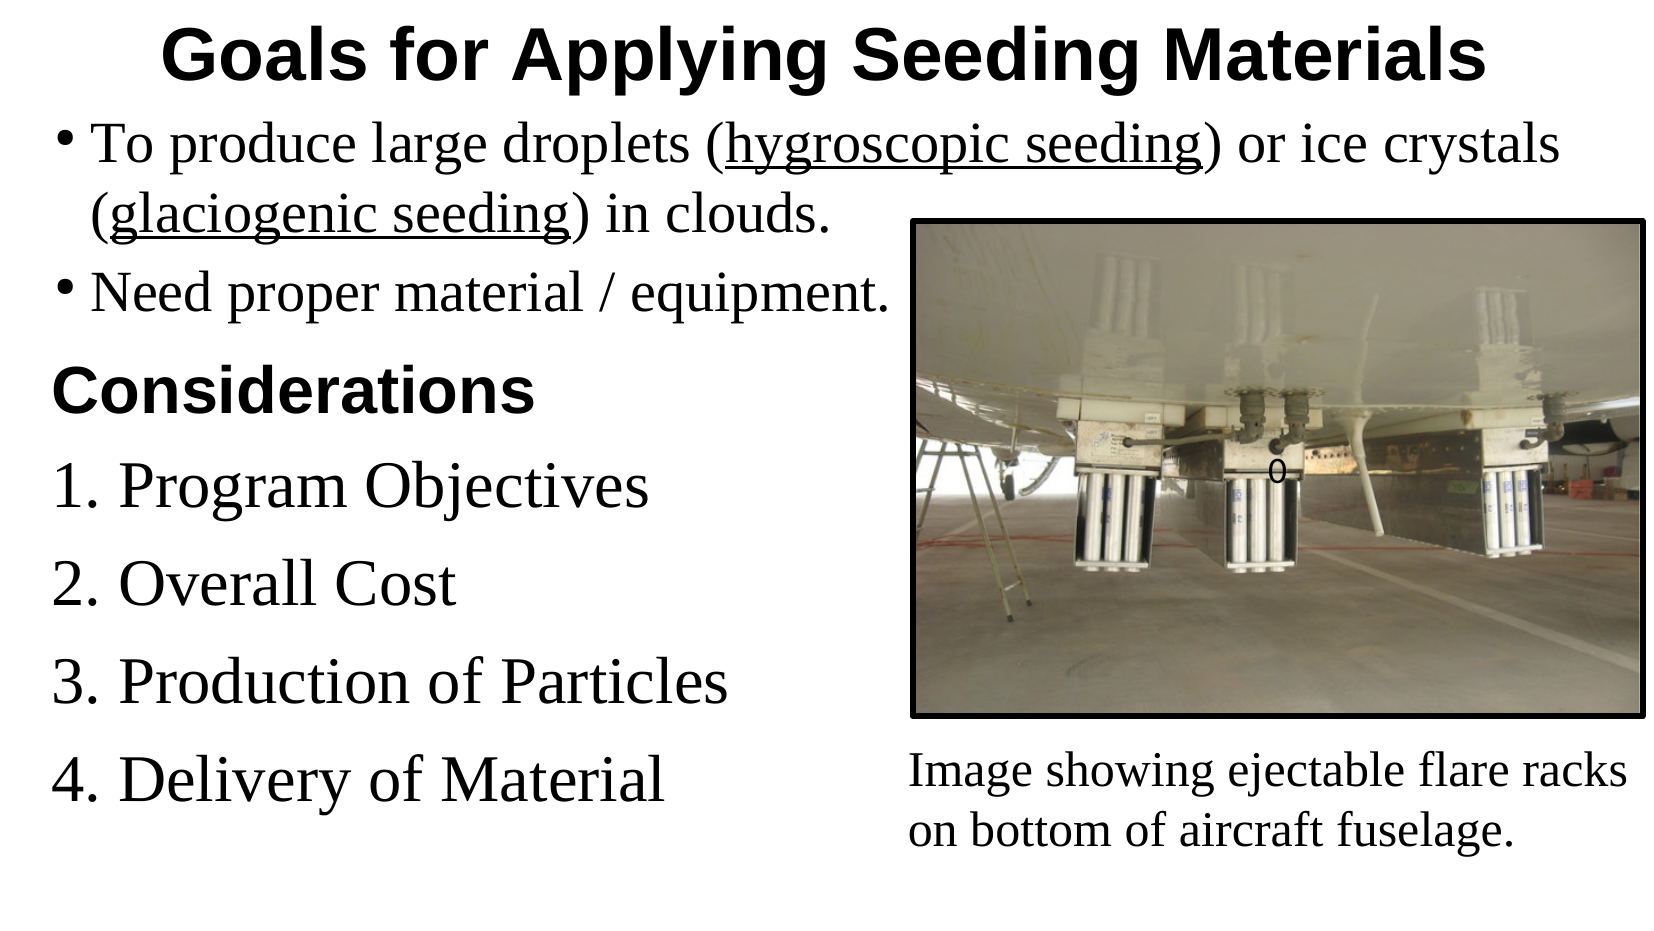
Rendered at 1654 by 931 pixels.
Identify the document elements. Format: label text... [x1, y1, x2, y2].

text_box Image showing ejectable flare racks on bottom of aircraft fuselage. [893, 735, 1644, 859]
title Considerations [9, 336, 580, 433]
picture [915, 224, 1640, 714]
title Goals for Applying Seeding Materials [0, 0, 1654, 101]
text_box 1. Program Objectives 2. Overall Cost 3. Production of Particles 4. Delivery of Material [0, 433, 802, 823]
text_box To produce large droplets (hygroscopic seeding) or ice crystals (glaciogenic seeding) in clouds. Need proper material / equipment. [1, 96, 1615, 331]
